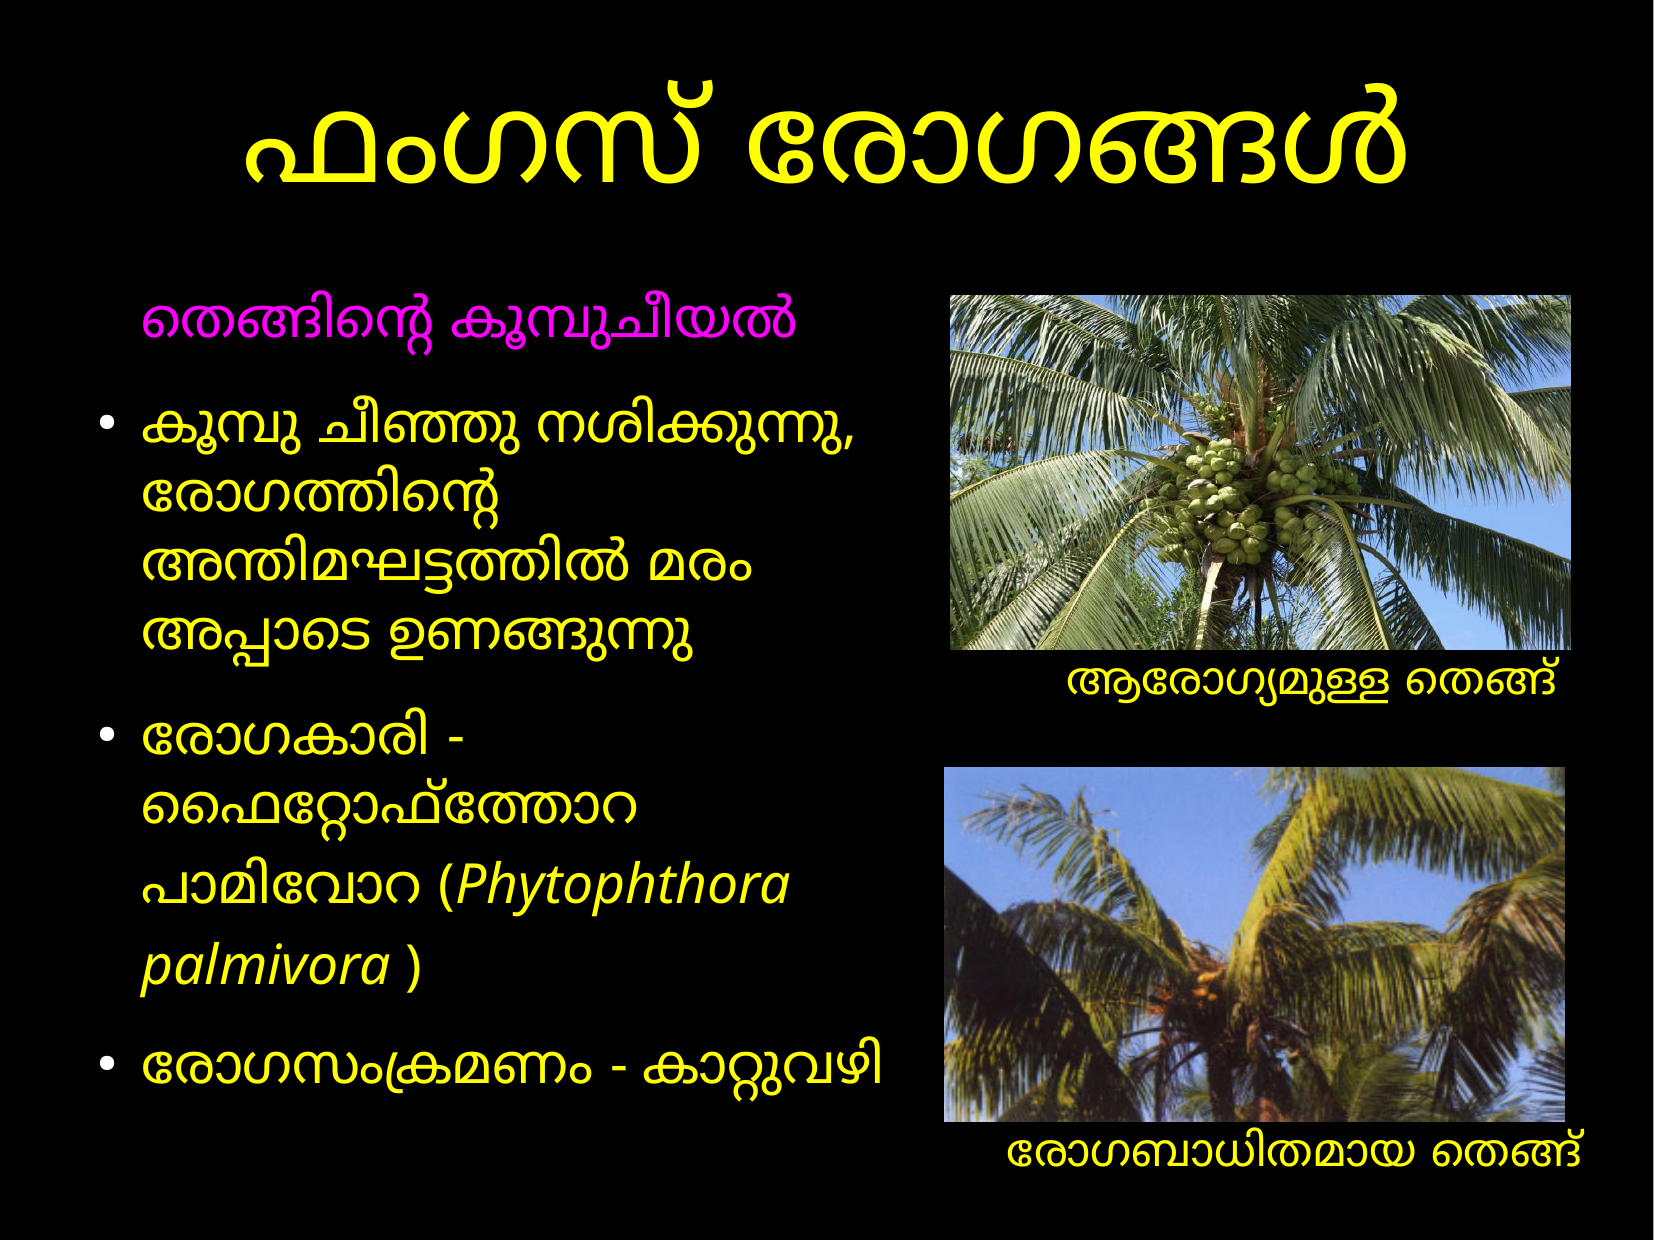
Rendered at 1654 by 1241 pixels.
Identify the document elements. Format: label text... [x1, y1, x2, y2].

title ഫംഗസ് രോഗങ്ങള്‍ [82, 49, 1571, 257]
text_box രോഗബാധിതമായ തെങ്ങ് [992, 1123, 1475, 1185]
list തെങ്ങിന്റെ കൂമ്പുചീയല്‍ കൂമ്പു ചീഞ്ഞു നശിക്കുന്നു, രോഗത്തിന്റെ അന്തിമഘട്ടത്തില്‍ മരം അപ്പാടെ ഉണങ്ങുന്നു രോഗകാരി - ഫൈറ്റോഫ്ത്തോറ പാമിവോറ (Phytophthora palmivora ) രോഗസംക്രമണം - കാറ്റുവഴി [82, 290, 886, 1109]
picture [944, 767, 1565, 1123]
picture [950, 295, 1571, 650]
text_box ആരോഗ്യമുള്ള തെങ്ങ് [1051, 650, 1454, 713]
